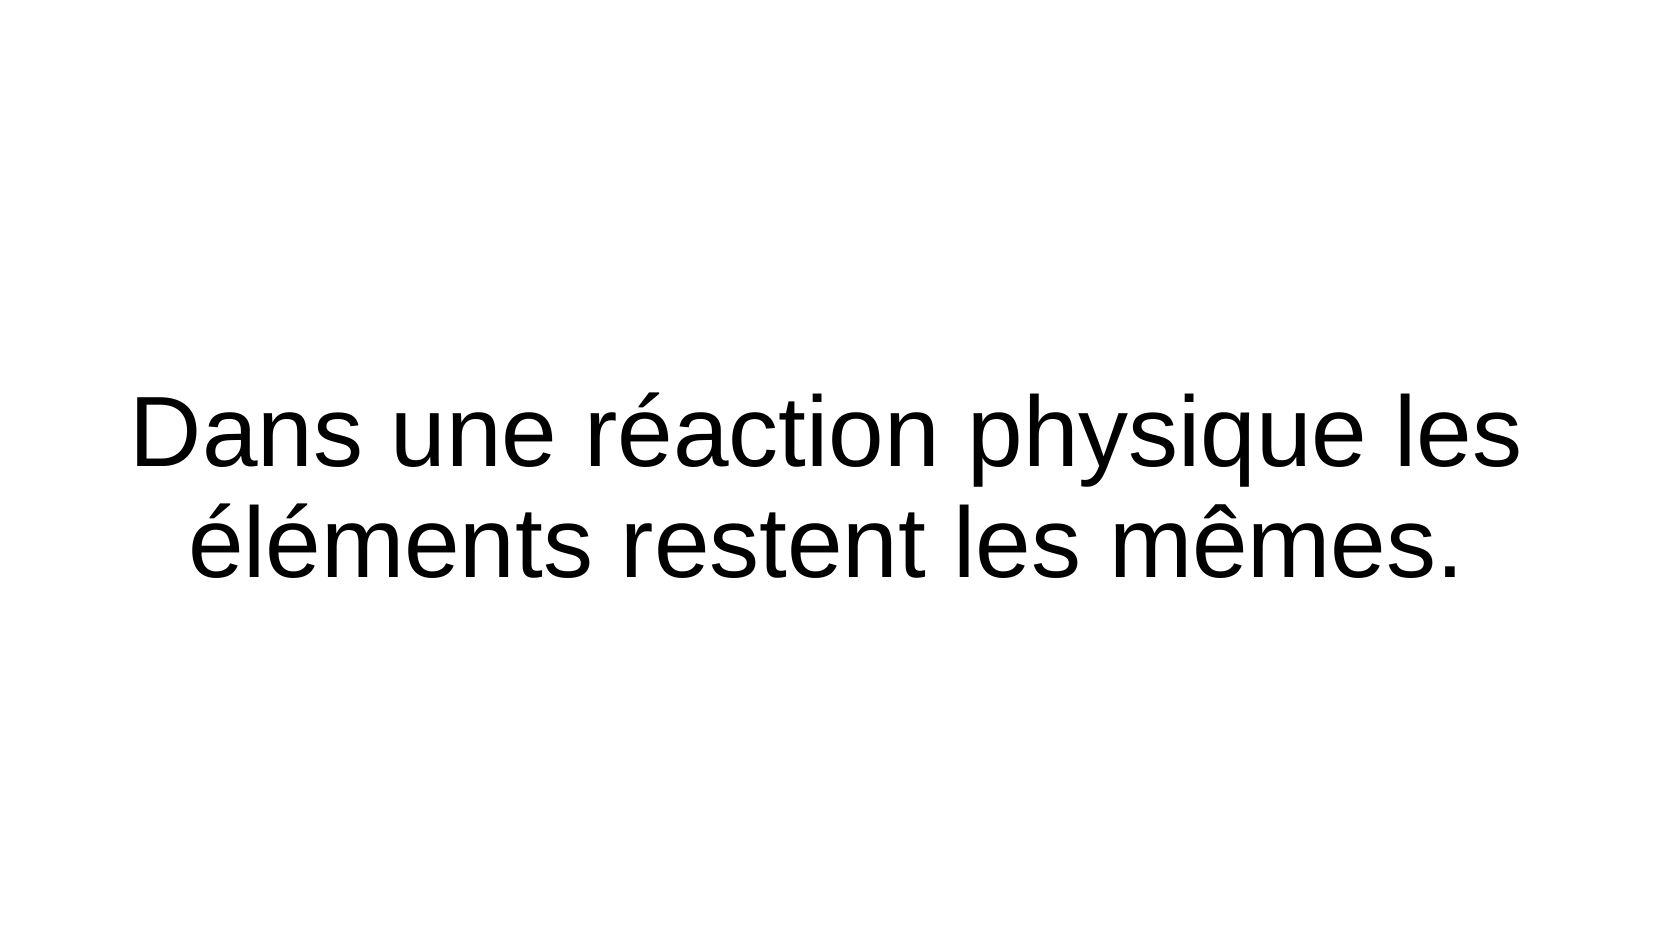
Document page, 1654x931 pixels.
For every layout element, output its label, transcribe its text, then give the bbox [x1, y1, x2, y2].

subtitle Dans une réaction physique les éléments restent les mêmes. [82, 217, 1571, 758]
